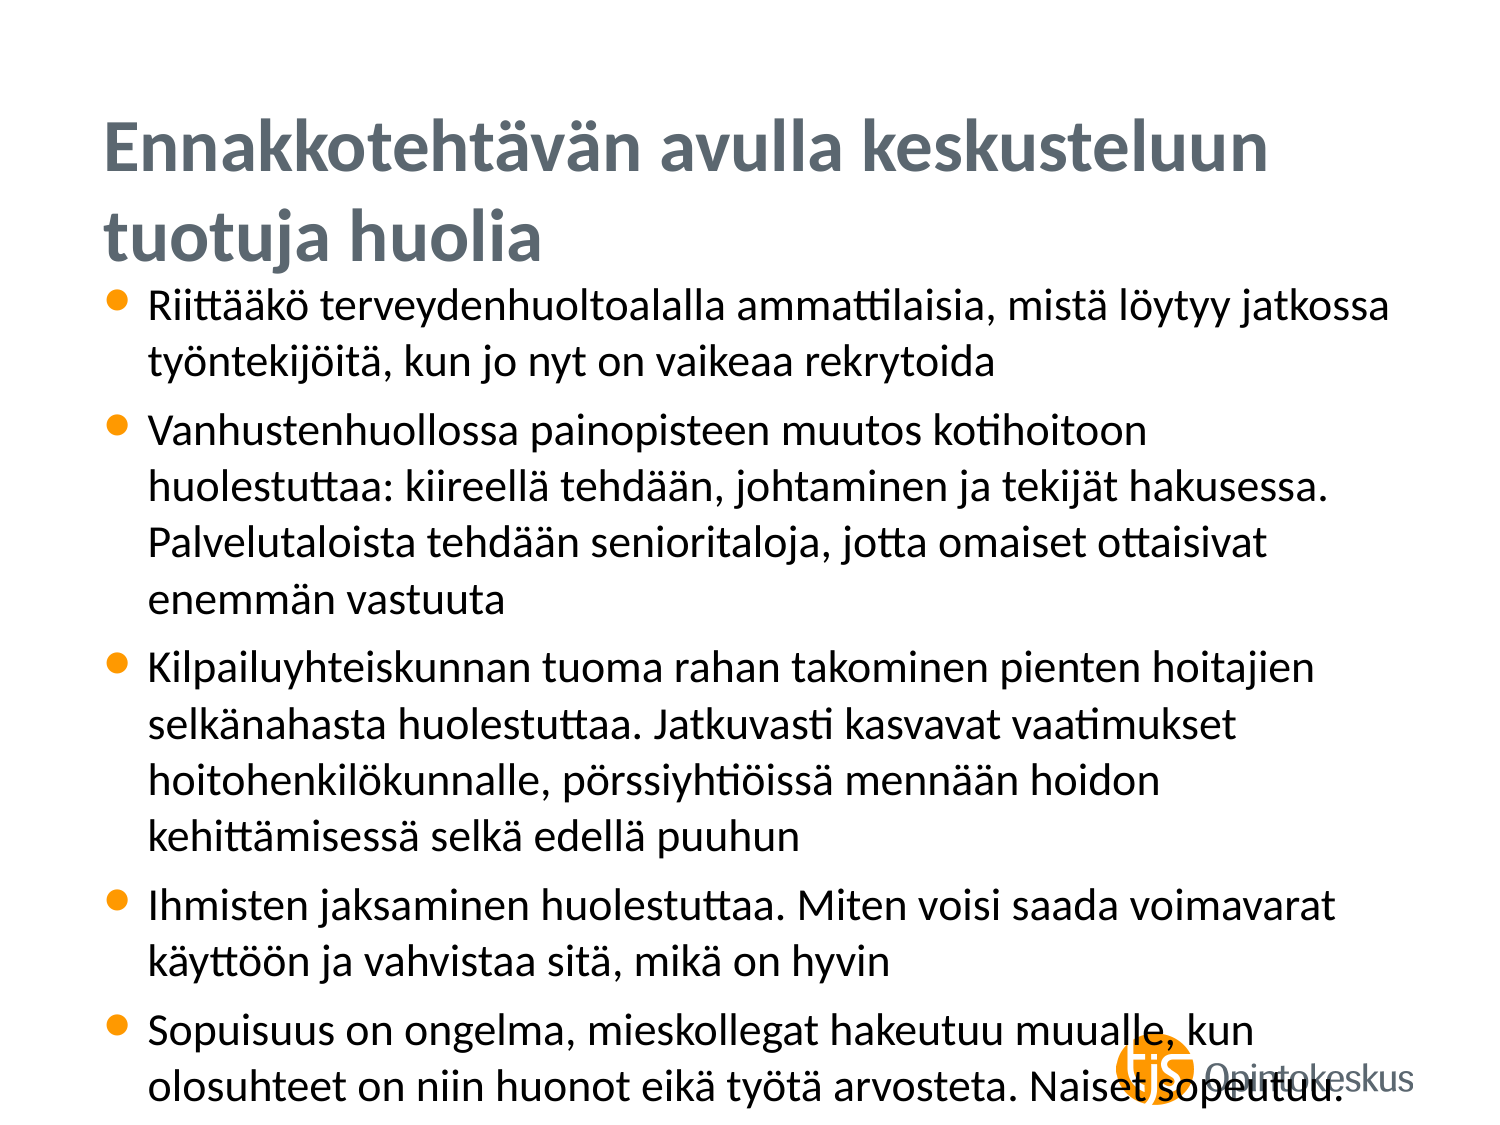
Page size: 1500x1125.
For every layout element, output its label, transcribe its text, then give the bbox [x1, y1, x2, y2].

picture [1116, 1033, 1413, 1105]
list Riittääkö terveydenhuoltoalalla ammattilaisia, mistä löytyy jatkossa työntekijöitä, kun jo nyt on vaikeaa rekrytoida Vanhustenhuollossa painopisteen muutos kotihoitoon huolestuttaa: kiireellä tehdään, johtaminen ja tekijät hakusessa. Palvelutaloista tehdään senioritaloja, jotta omaiset ottaisivat enemmän vastuuta Kilpailuyhteiskunnan tuoma rahan takominen pienten hoitajien selkänahasta huolestuttaa. Jatkuvasti kasvavat vaatimukset hoitohenkilökunnalle, pörssiyhtiöissä mennään hoidon kehittämisessä selkä edellä puuhun Ihmisten jaksaminen huolestuttaa. Miten voisi saada voimavarat käyttöön ja vahvistaa sitä, mikä on hyvin Sopuisuus on ongelma, mieskollegat hakeutuu muualle, kun olosuhteet on niin huonot eikä työtä arvosteta. Naiset sopeutuu. Palkkakuoppa pysyy, kun poliitikot ei panosta. [88, 266, 1412, 1072]
picture [1116, 1082, 1127, 1088]
picture [1206, 1082, 1217, 1098]
title Ennakkotehtävän avulla keskusteluun tuotuja huolia [88, 88, 1412, 266]
